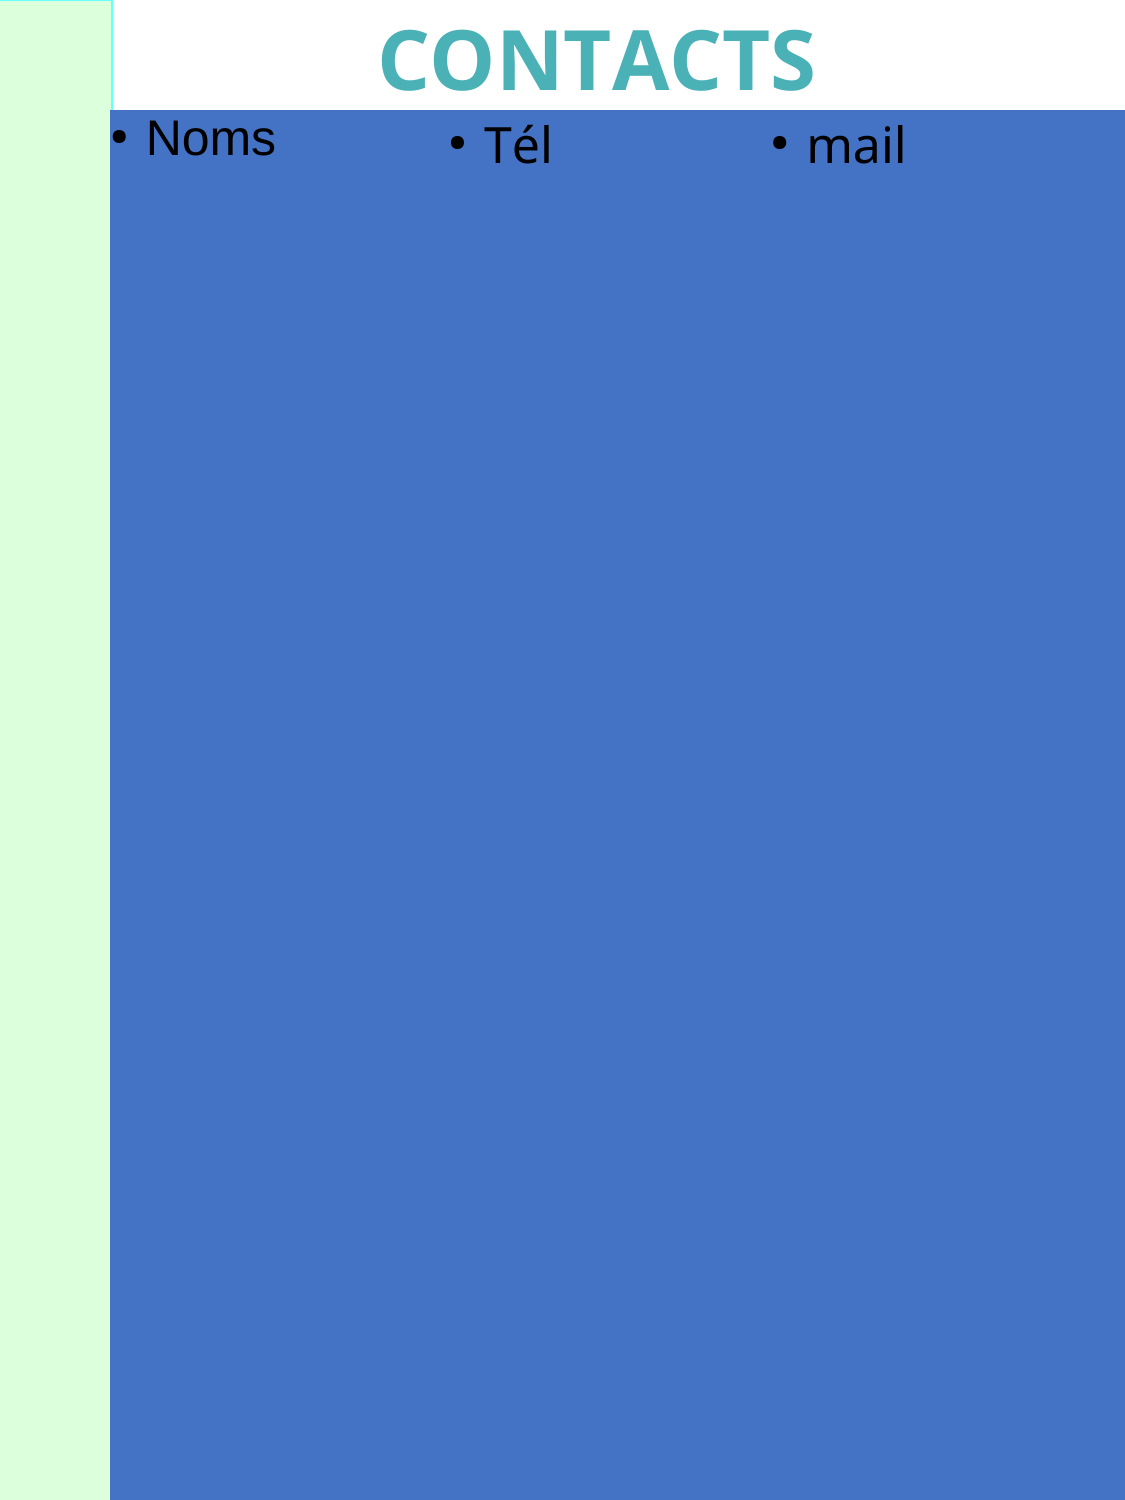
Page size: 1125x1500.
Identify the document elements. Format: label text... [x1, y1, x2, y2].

table_cell [771, 1037, 1125, 1129]
table_cell [771, 666, 1125, 759]
table_cell [771, 388, 1125, 481]
table_cell [110, 1129, 449, 1222]
table_cell [771, 759, 1125, 851]
table_header Tél [449, 110, 771, 203]
table_cell [110, 481, 449, 573]
table_cell [449, 1129, 771, 1222]
table_cell [449, 1315, 771, 1407]
table_cell [449, 759, 771, 851]
table_cell [110, 388, 449, 481]
table_cell [110, 1037, 449, 1129]
table_cell [110, 1222, 449, 1315]
table_cell [771, 944, 1125, 1037]
table_cell [771, 1407, 1125, 1500]
table_cell [449, 295, 771, 388]
table_cell [449, 573, 771, 666]
table_cell [449, 203, 771, 295]
table_cell [771, 851, 1125, 944]
table_cell [110, 666, 449, 759]
table_cell [110, 759, 449, 851]
table_cell [449, 666, 771, 759]
table_cell [449, 481, 771, 573]
table_cell [771, 1315, 1125, 1407]
table_cell [110, 944, 449, 1037]
table_cell [449, 1037, 771, 1129]
table_cell [449, 944, 771, 1037]
table_cell [771, 295, 1125, 388]
table_cell [110, 1315, 449, 1407]
table_cell [449, 851, 771, 944]
table_cell [771, 1222, 1125, 1315]
text_box CONTACTS [362, 0, 832, 110]
table_cell [771, 481, 1125, 573]
table_cell [110, 1407, 449, 1500]
table_cell [449, 388, 771, 481]
table_cell [449, 1407, 771, 1500]
text_box [0, 0, 112, 1500]
table_cell [110, 295, 449, 388]
table_cell [771, 203, 1125, 295]
table_cell [771, 1129, 1125, 1222]
table_cell [771, 573, 1125, 666]
table_cell [449, 1222, 771, 1315]
table_header mail [771, 110, 1125, 203]
table_cell [110, 851, 449, 944]
table_cell [110, 203, 449, 295]
table_header Noms [110, 110, 449, 203]
table_cell [110, 573, 449, 666]
